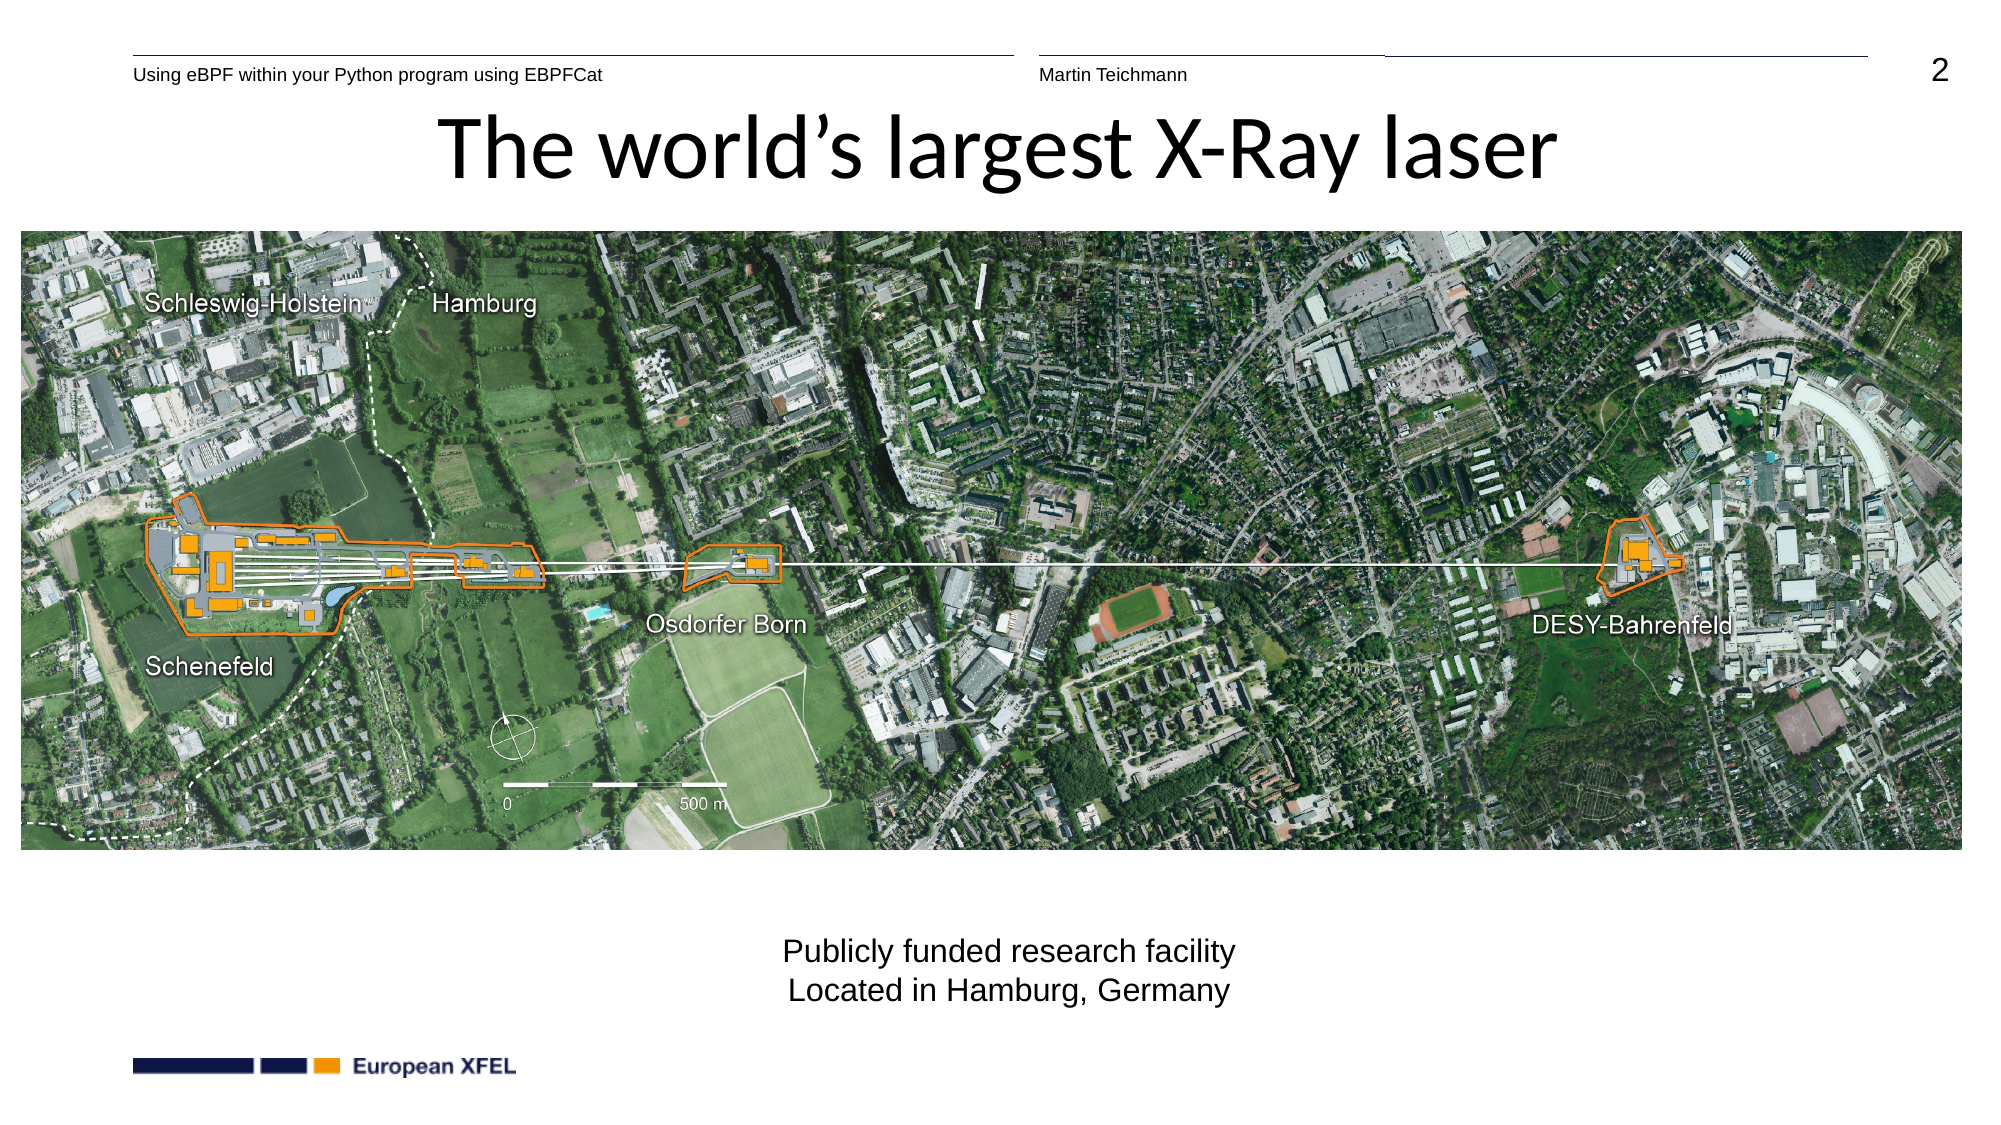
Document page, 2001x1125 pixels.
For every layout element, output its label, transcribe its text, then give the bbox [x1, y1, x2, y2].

title The world’s largest X-Ray laser [133, 48, 1866, 231]
picture [133, 1058, 516, 1078]
picture [21, 231, 1962, 850]
list Publicly funded research facility Located in Hamburg, Germany [143, 877, 1876, 1009]
